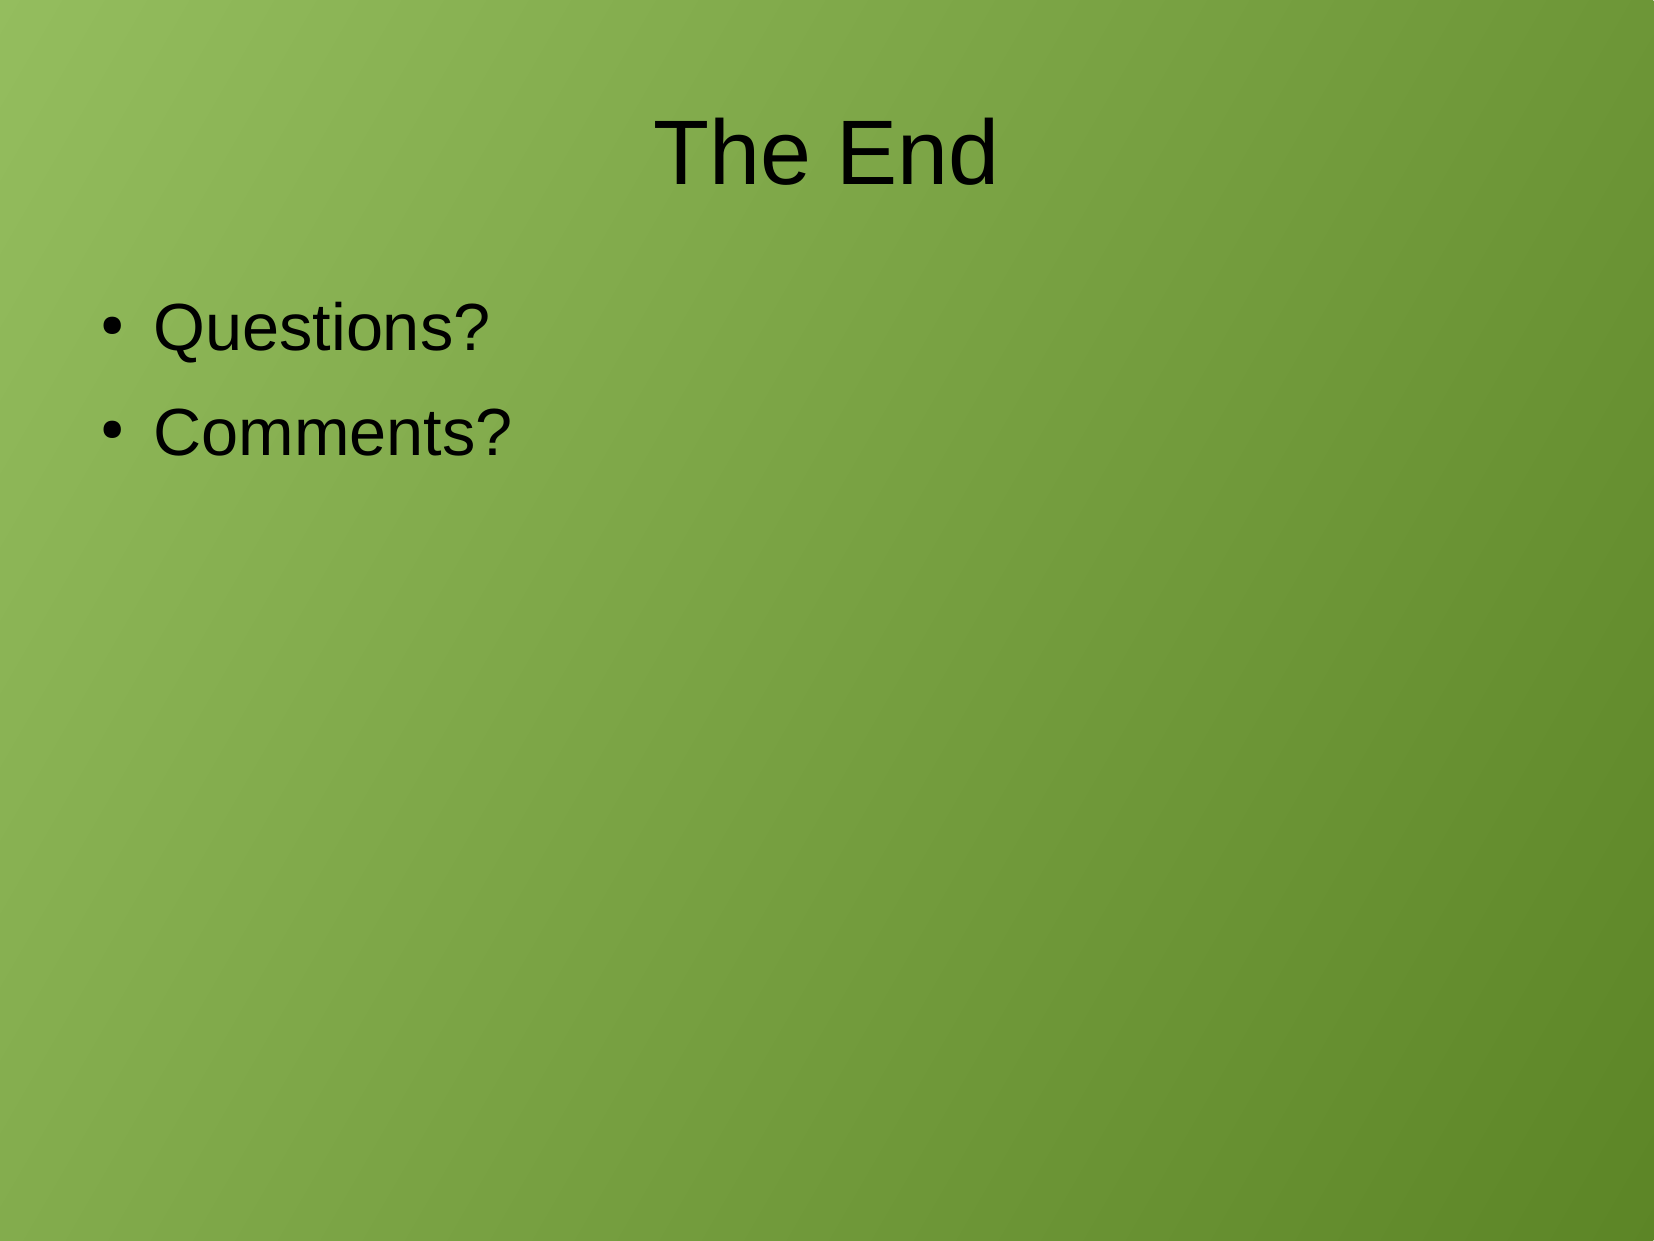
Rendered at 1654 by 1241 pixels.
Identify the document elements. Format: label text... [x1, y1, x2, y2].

list Questions? Comments? [82, 290, 1571, 1010]
title The End [82, 49, 1571, 257]
